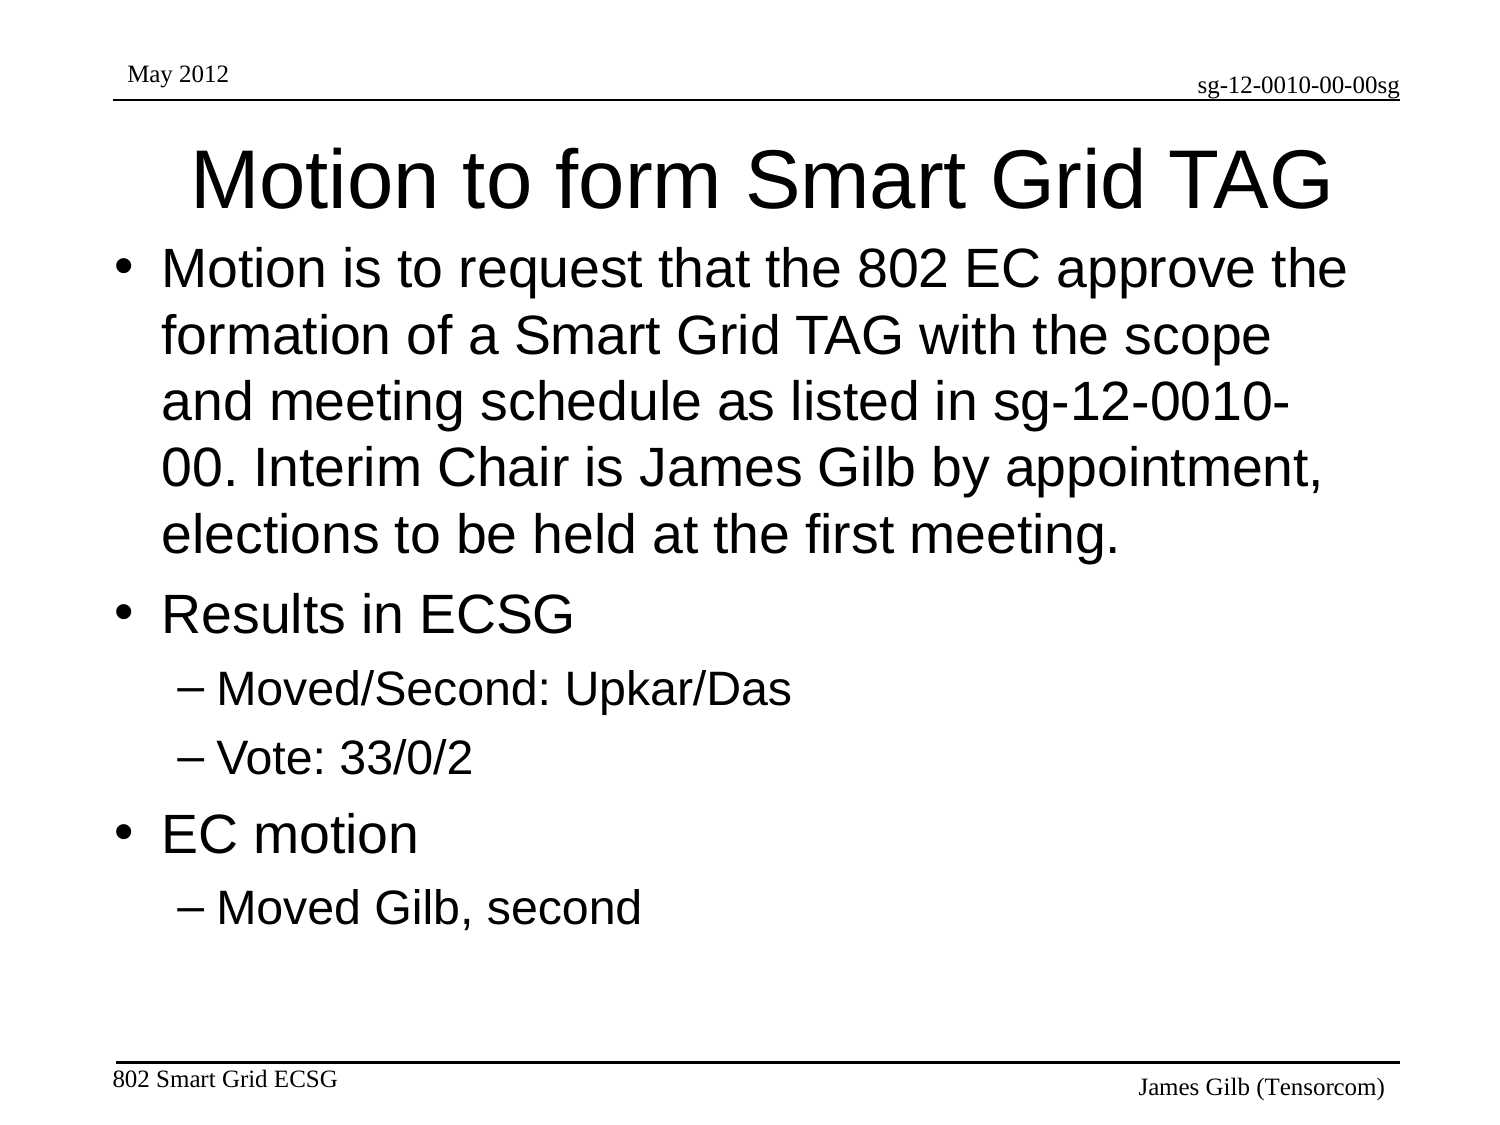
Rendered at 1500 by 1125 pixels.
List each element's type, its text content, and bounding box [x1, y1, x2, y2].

list Motion is to request that the 802 EC approve the formation of a Smart Grid TAG with the scope and meeting schedule as listed in sg-12-0010-00. Interim Chair is James Gilb by appointment, elections to be held at the first meeting. Results in ECSG Moved/Second: Upkar/Das Vote: 33/0/2 EC motion Moved Gilb, second [99, 224, 1375, 1013]
title Motion to form Smart Grid TAG [125, 112, 1401, 238]
